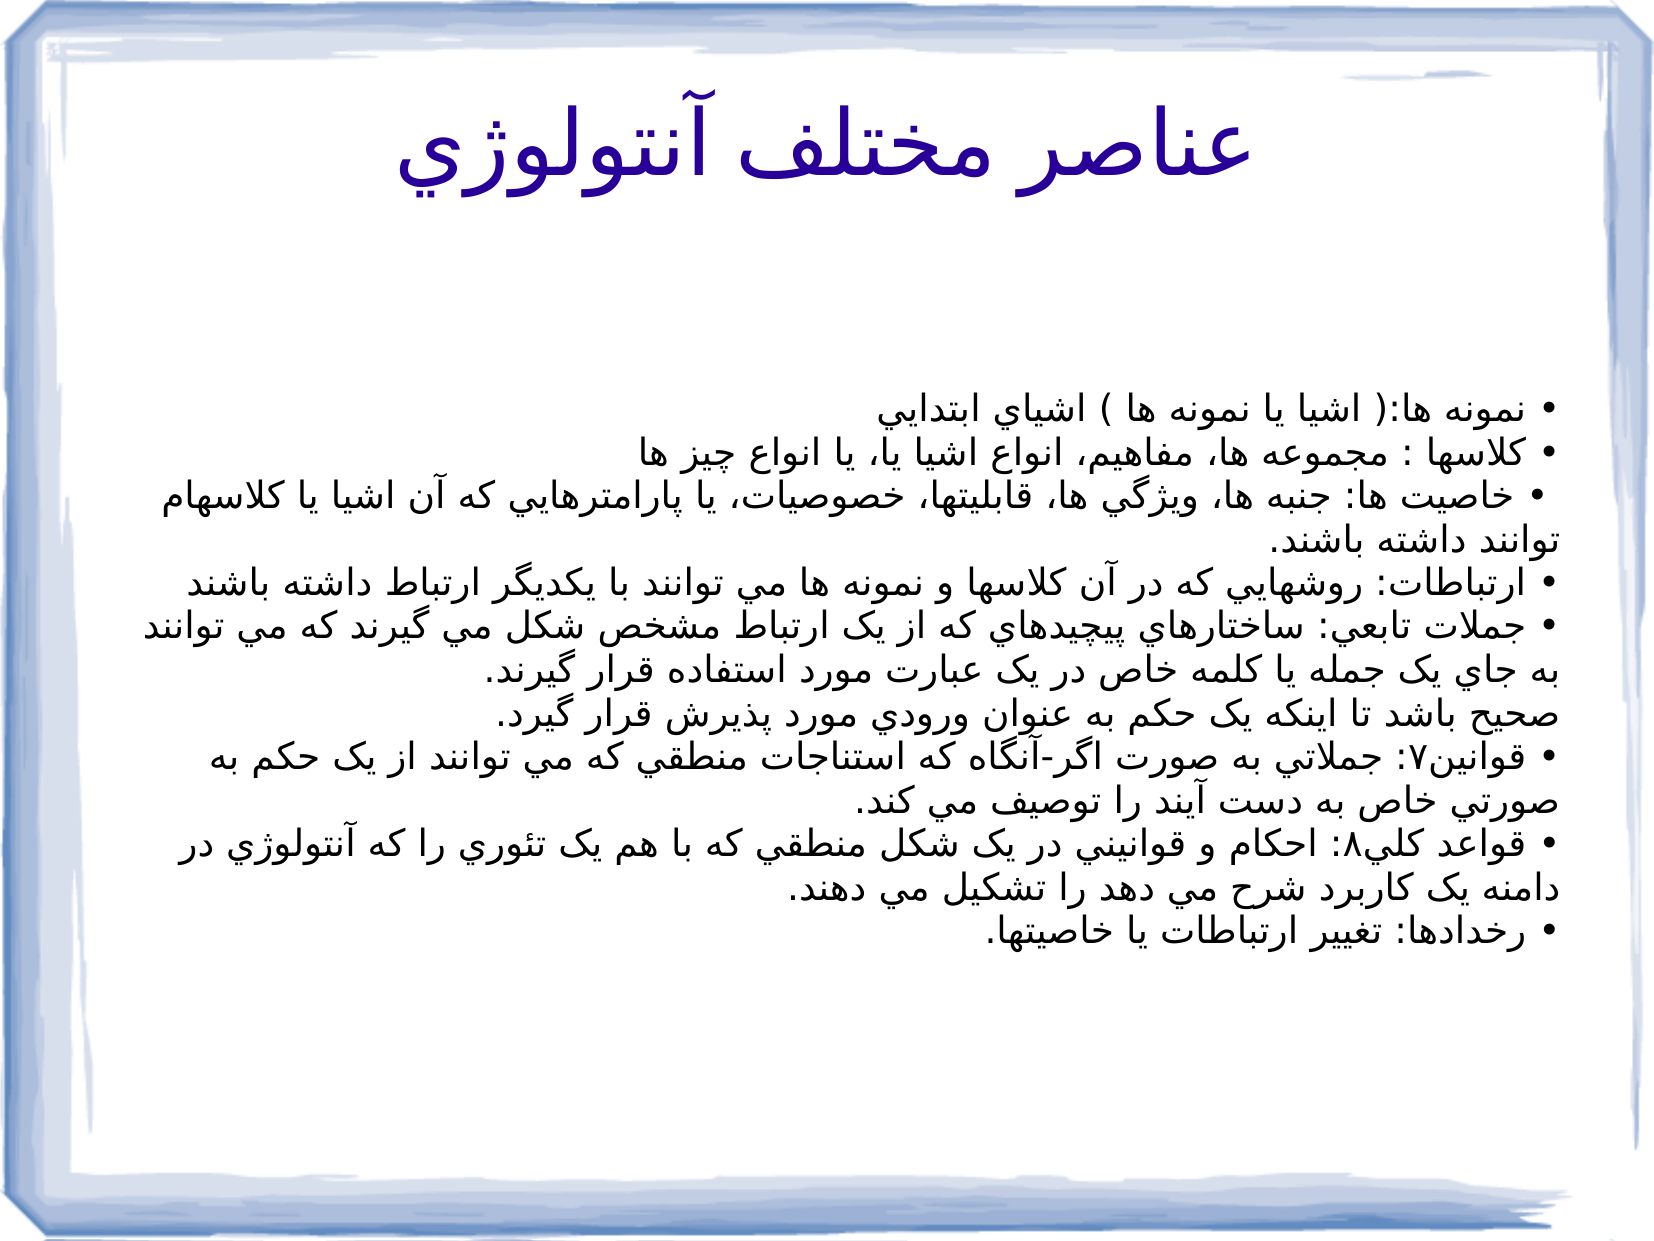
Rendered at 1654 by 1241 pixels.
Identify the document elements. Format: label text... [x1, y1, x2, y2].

picture [0, 0, 1654, 1241]
text_box ‬ ‫• نمونه ها:( اشيا يا نمونه ها ) اشياي ابتدايي‬ ‫• کلاسها : مجموعه ها، مفاهيم، انواع اشيا يا، يا انواع چيز ها‬ ‫• خاصيت ها: جنبه ها، ويژگي ها، قابليتها، خصوصيات، يا پارامترهايي که آن اشيا يا کلاسهام ‬ ‫توانند داشته باشند.‬ ‫• ارتباطات: روشهايي که در آن کلاسها و نمونه ها مي توانند با يکديگر ارتباط داشته باشند‬ ‫• جملات تابعي: ساختارهاي پيچيدهاي که از يک ارتباط مشخص شکل مي گيرند که مي توانند‬ ‫به جاي يک جمله يا کلمه خاص در يک عبارت مورد استفاده قرار گيرند.‬‬ ‫صحيح باشد تا اينکه يک حکم به عنوان ورودي مورد پذيرش قرار گيرد.‬ ‫• قوانين٧: جملاتي به صورت اگر-آنگاه که استناجات منطقي که مي توانند از يک حکم به‬ ‫صورتي خاص به دست آيند را توصيف مي کند.‬ ‫• قواعد کلي٨: احکام و قوانيني در يک شکل منطقي که با هم يک تئوري را که آنتولوژي در‬ ‫دامنه يک کاربرد شرح مي دهد را تشکيل مي دهند.‬ ‫• رخدادها: تغيير ارتباطات يا خاصيتها.‬ [116, 337, 1576, 1088]
title عناصر مختلف آنتولوژي [82, 56, 1571, 250]
